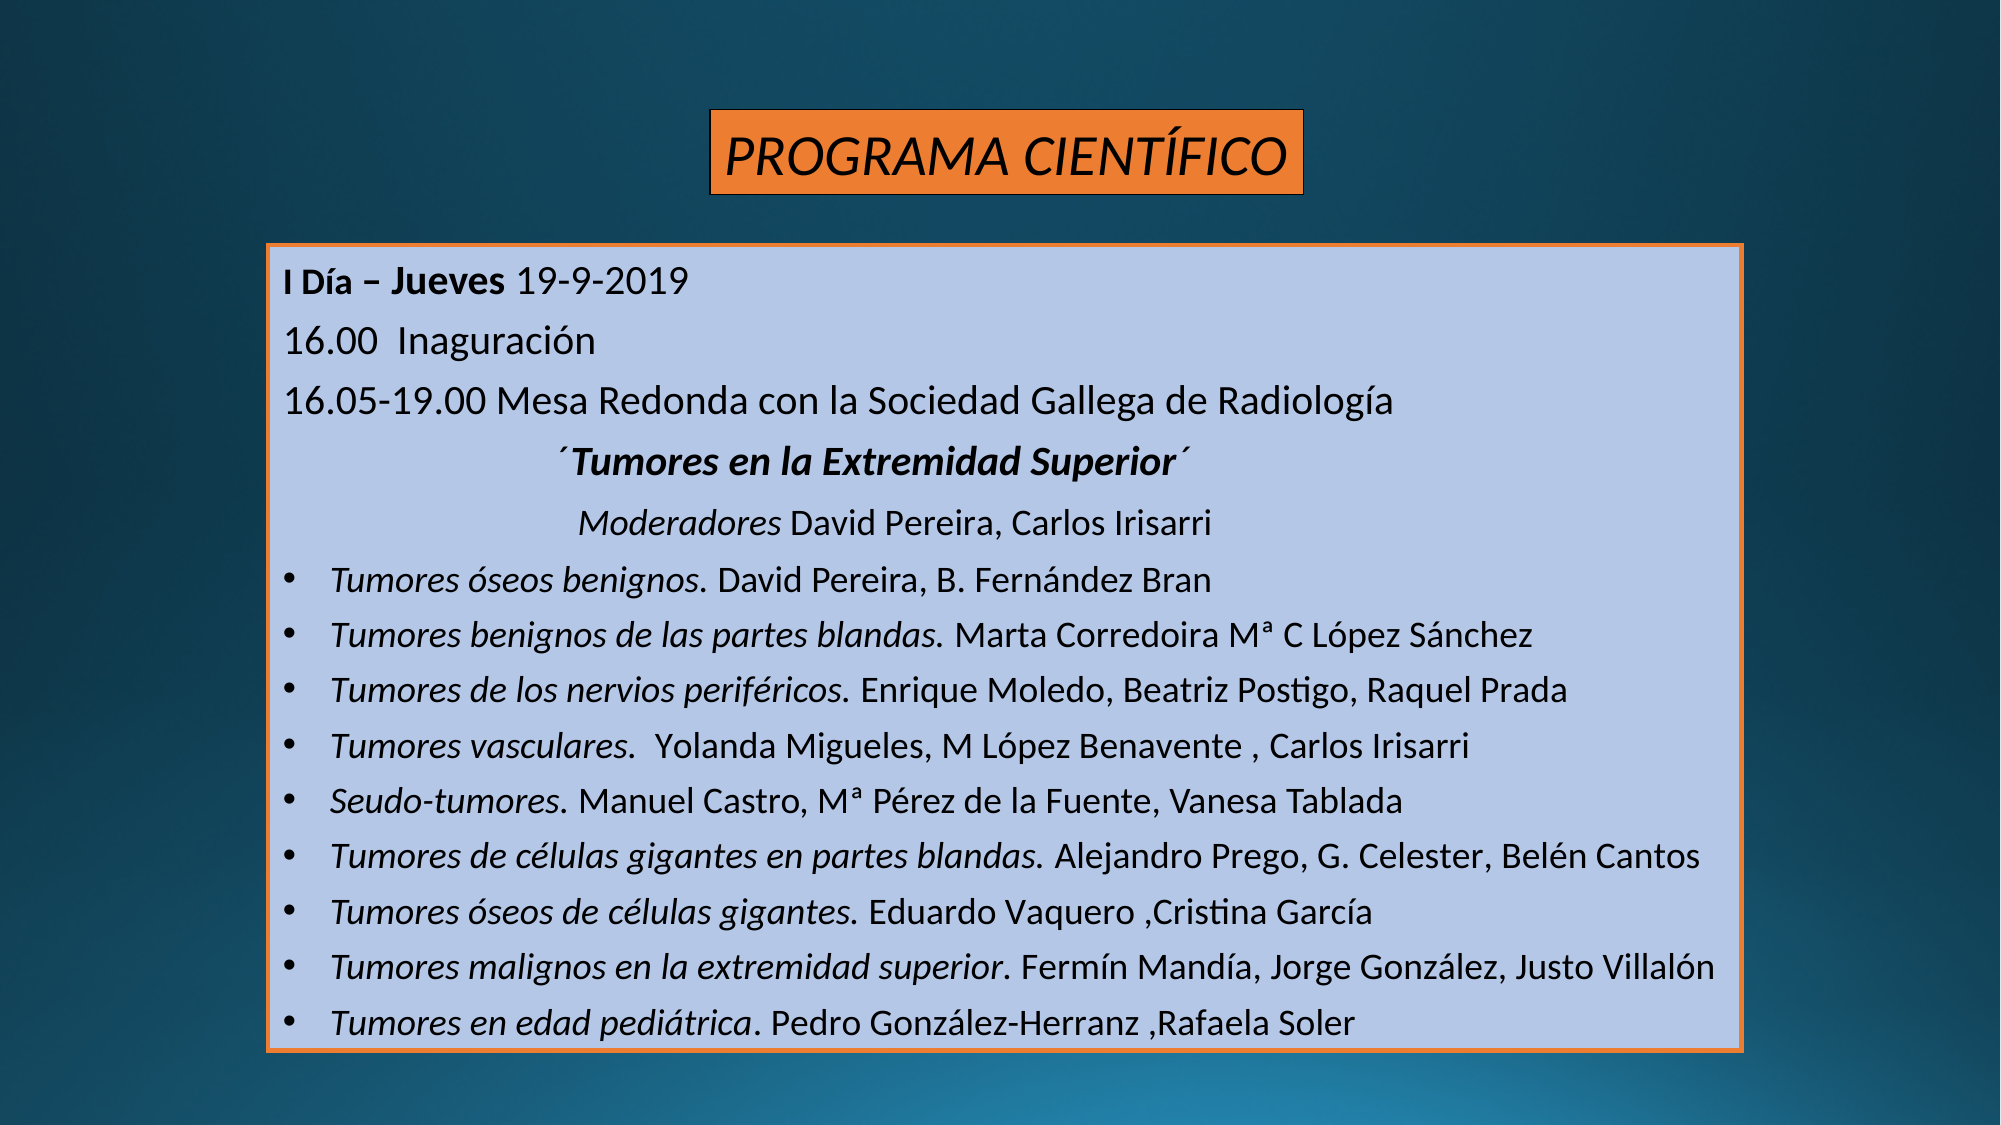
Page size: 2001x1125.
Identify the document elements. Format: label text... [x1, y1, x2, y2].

text_box PROGRAMA CIENTÍFICO [710, 110, 1303, 195]
text_box I Día – Jueves 19-9-2019 16.00 Inaguración 16.05-19.00 Mesa Redonda con la Sociedad Gallega de Radiología ´Tumores en la Extremidad Superior´ Moderadores David Pereira, Carlos Irisarri Tumores óseos benignos. David Pereira, B. Fernández Bran Tumores benignos de las partes blandas. Marta Corredoira Mª C López Sánchez Tumores de los nervios periféricos. Enrique Moledo, Beatriz Postigo, Raquel Prada Tumores vasculares. Yolanda Migueles, M López Benavente , Carlos Irisarri Seudo-tumores. Manuel Castro, Mª Pérez de la Fuente, Vanesa Tablada Tumores de células gigantes en partes blandas. Alejandro Prego, G. Celester, Belén Cantos Tumores óseos de células gigantes. Eduardo Vaquero ,Cristina García Tumores malignos en la extremidad superior. Fermín Mandía, Jorge González, Justo Villalón Tumores en edad pediátrica. Pedro González-Herranz ,Rafaela Soler [268, 245, 1742, 1050]
